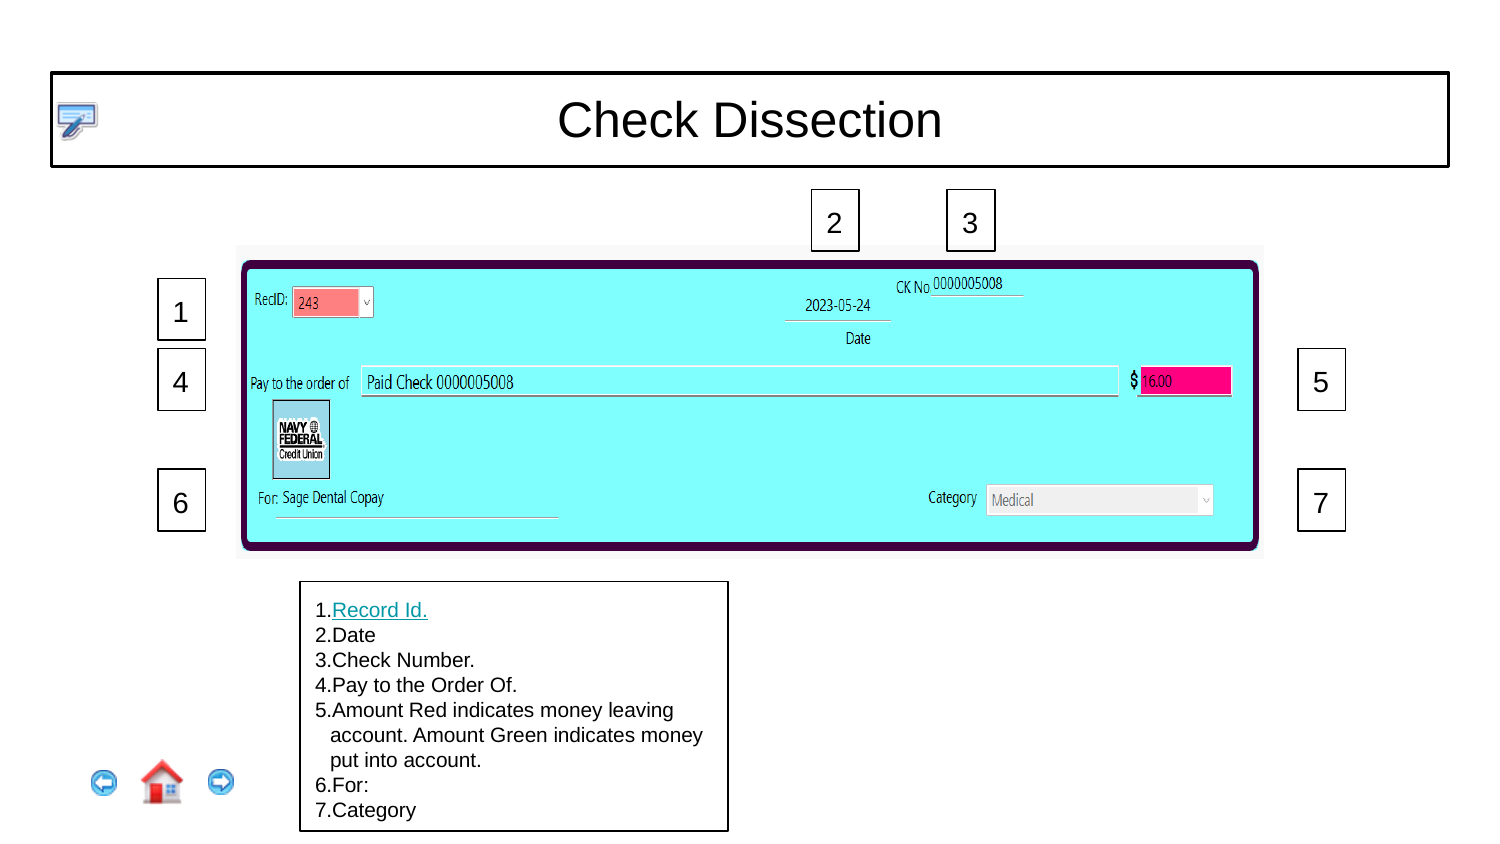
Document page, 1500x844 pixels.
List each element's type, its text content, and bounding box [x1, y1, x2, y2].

text_box 7 [1297, 469, 1346, 531]
picture [208, 769, 234, 795]
picture [54, 97, 99, 143]
text_box 1 [157, 278, 206, 341]
text_box 5 [1297, 348, 1346, 411]
text_box 2 [811, 189, 860, 252]
title Check Dissection [51, 72, 1449, 167]
text_box 4 [157, 348, 206, 411]
text_box 3 [947, 189, 995, 252]
picture [137, 758, 188, 809]
text_box 6 [157, 469, 206, 531]
picture [236, 245, 1264, 559]
text_box Record Id. Date Check Number. Pay to the Order Of. Amount Red indicates money leaving account. Amount Green indicates money put into account. For: Category [300, 581, 728, 831]
picture [91, 770, 117, 796]
